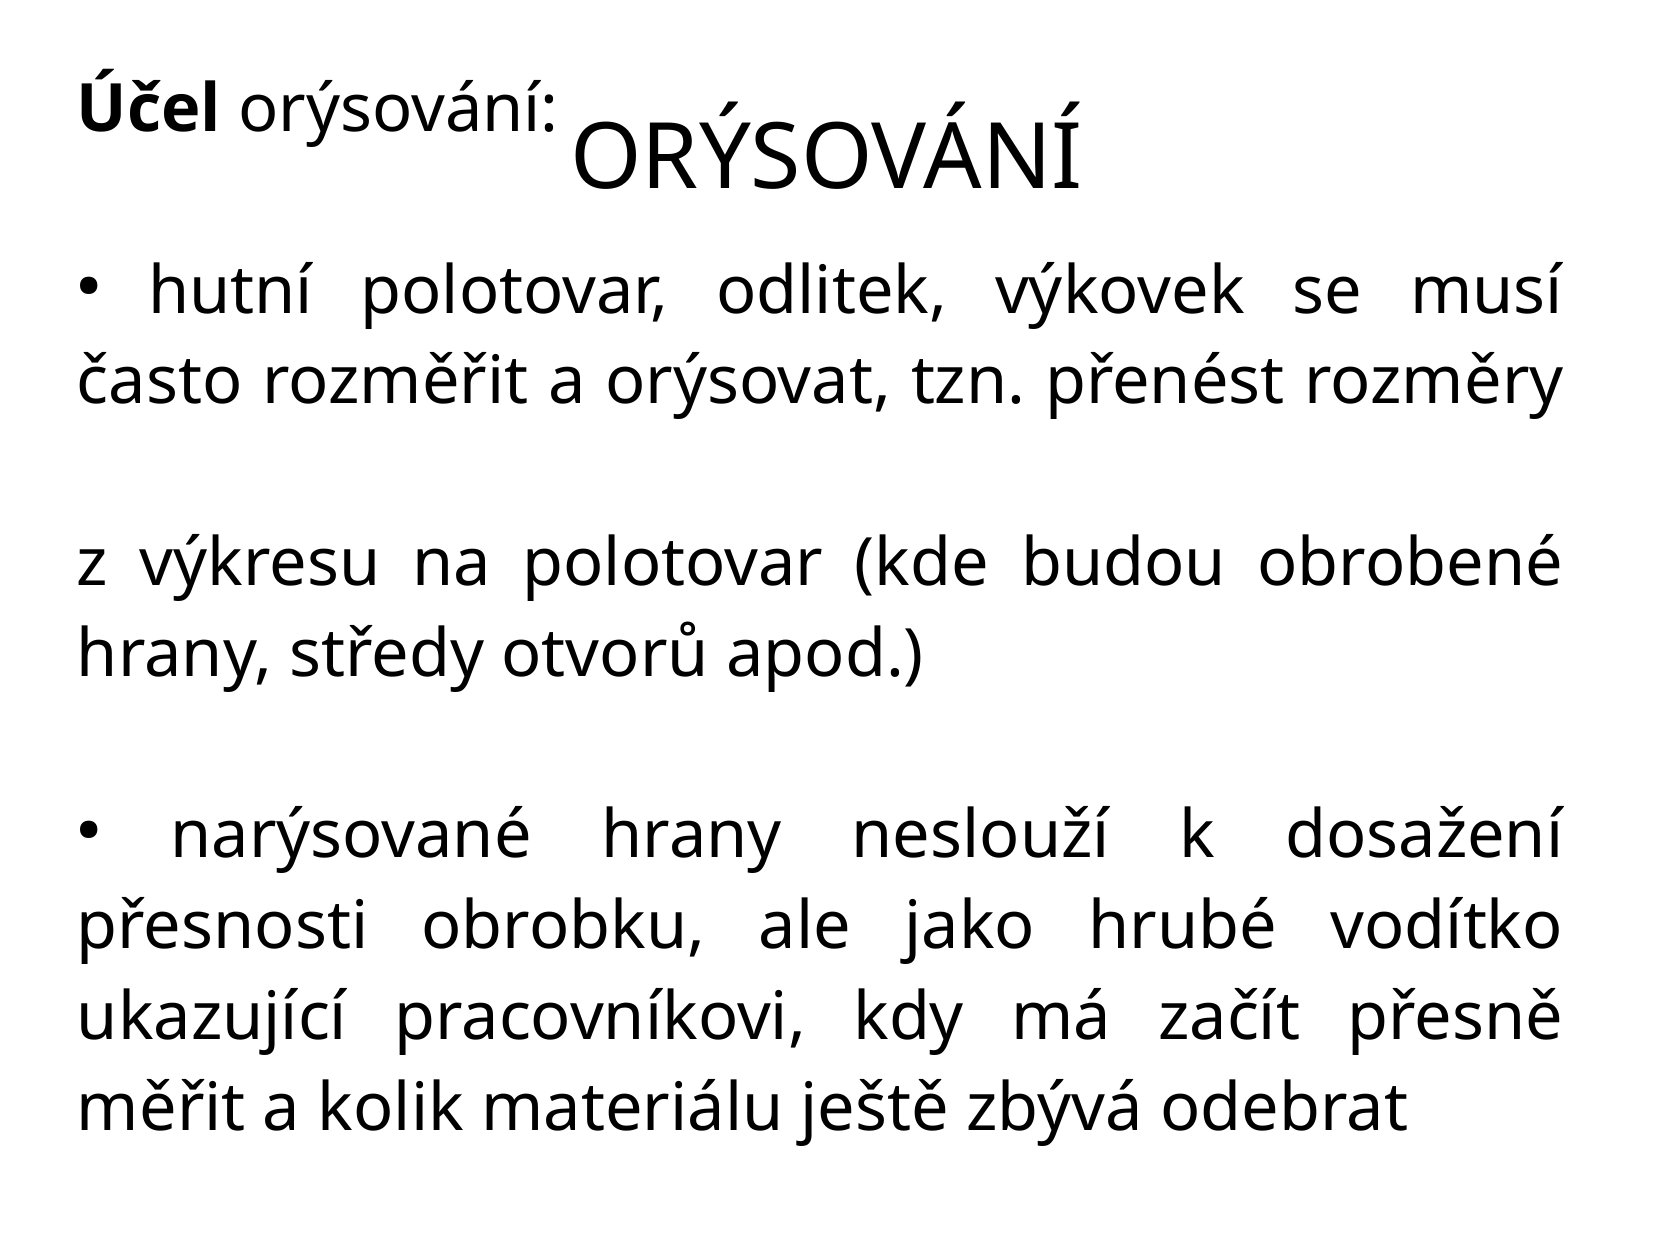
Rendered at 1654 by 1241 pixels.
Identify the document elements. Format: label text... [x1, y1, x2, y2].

subtitle Účel orýsování: hutní polotovar, odlitek, výkovek se musí často rozměřit a orýsovat, tzn. přenést rozměry z výkresu na polotovar (kde budou obrobené hrany, středy otvorů apod.) narýsované hrany neslouží k dosažení přesnosti obrobku, ale jako hrubé vodítko ukazující pracovníkovi, kdy má začít přesně měřit a kolik materiálu ještě zbývá odebrat [76, 191, 1565, 1200]
title ORÝSOVÁNÍ [82, 49, 1571, 257]
